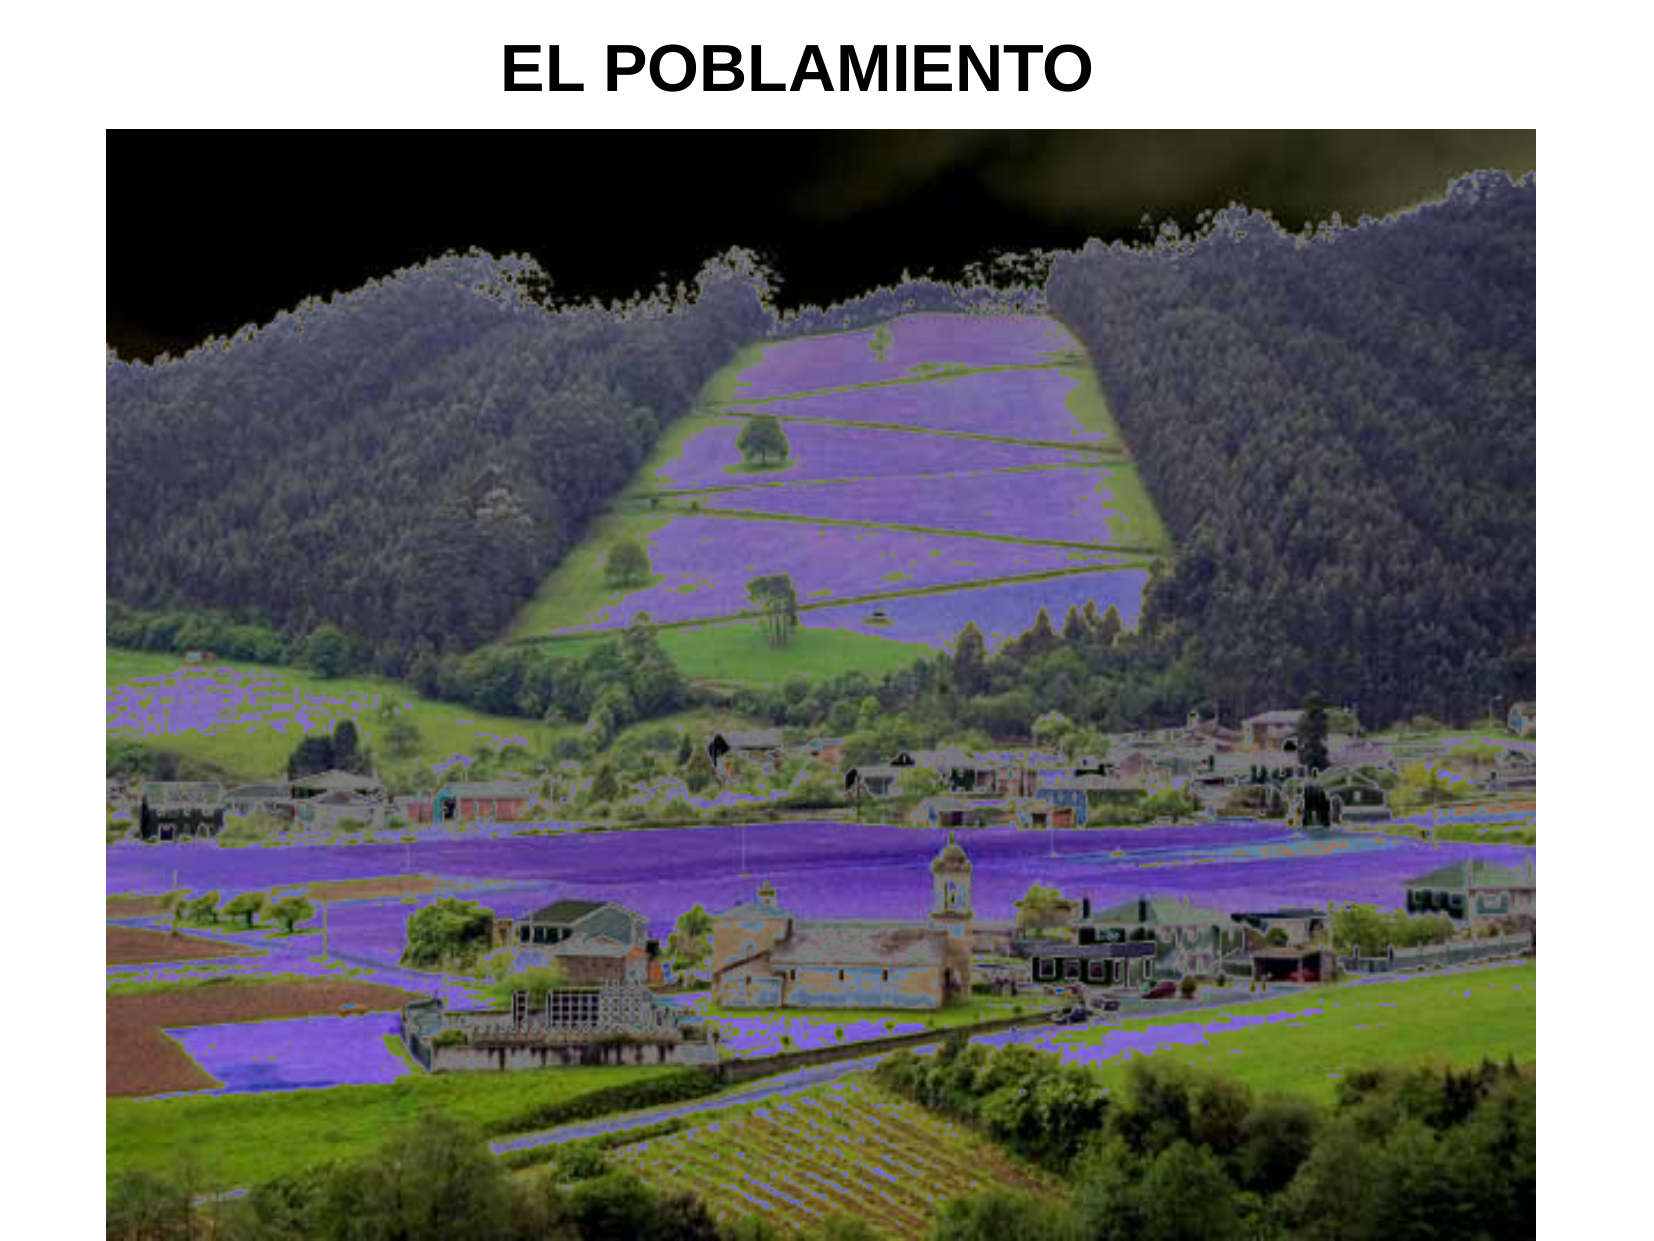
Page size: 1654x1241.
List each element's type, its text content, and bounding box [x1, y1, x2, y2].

text_box EL POBLAMIENTO [486, 23, 1111, 114]
picture [106, 129, 1536, 1241]
